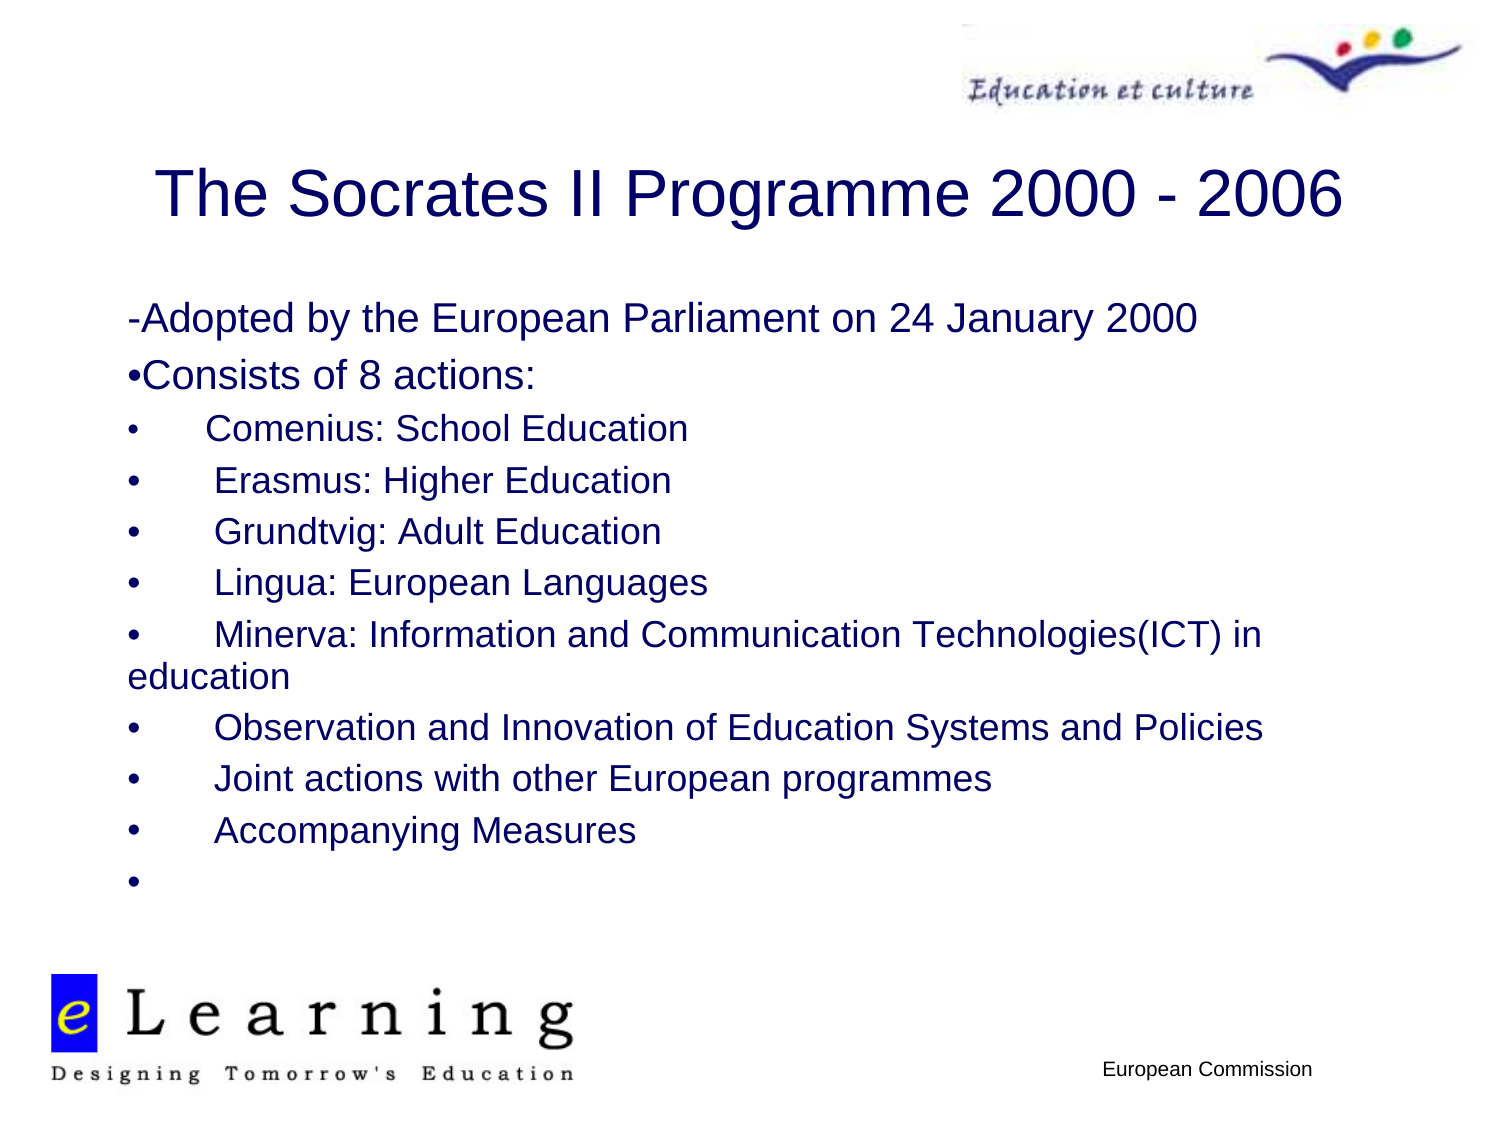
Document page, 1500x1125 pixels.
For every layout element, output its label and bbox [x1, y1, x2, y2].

picture [962, 24, 1476, 114]
picture [50, 974, 576, 1098]
